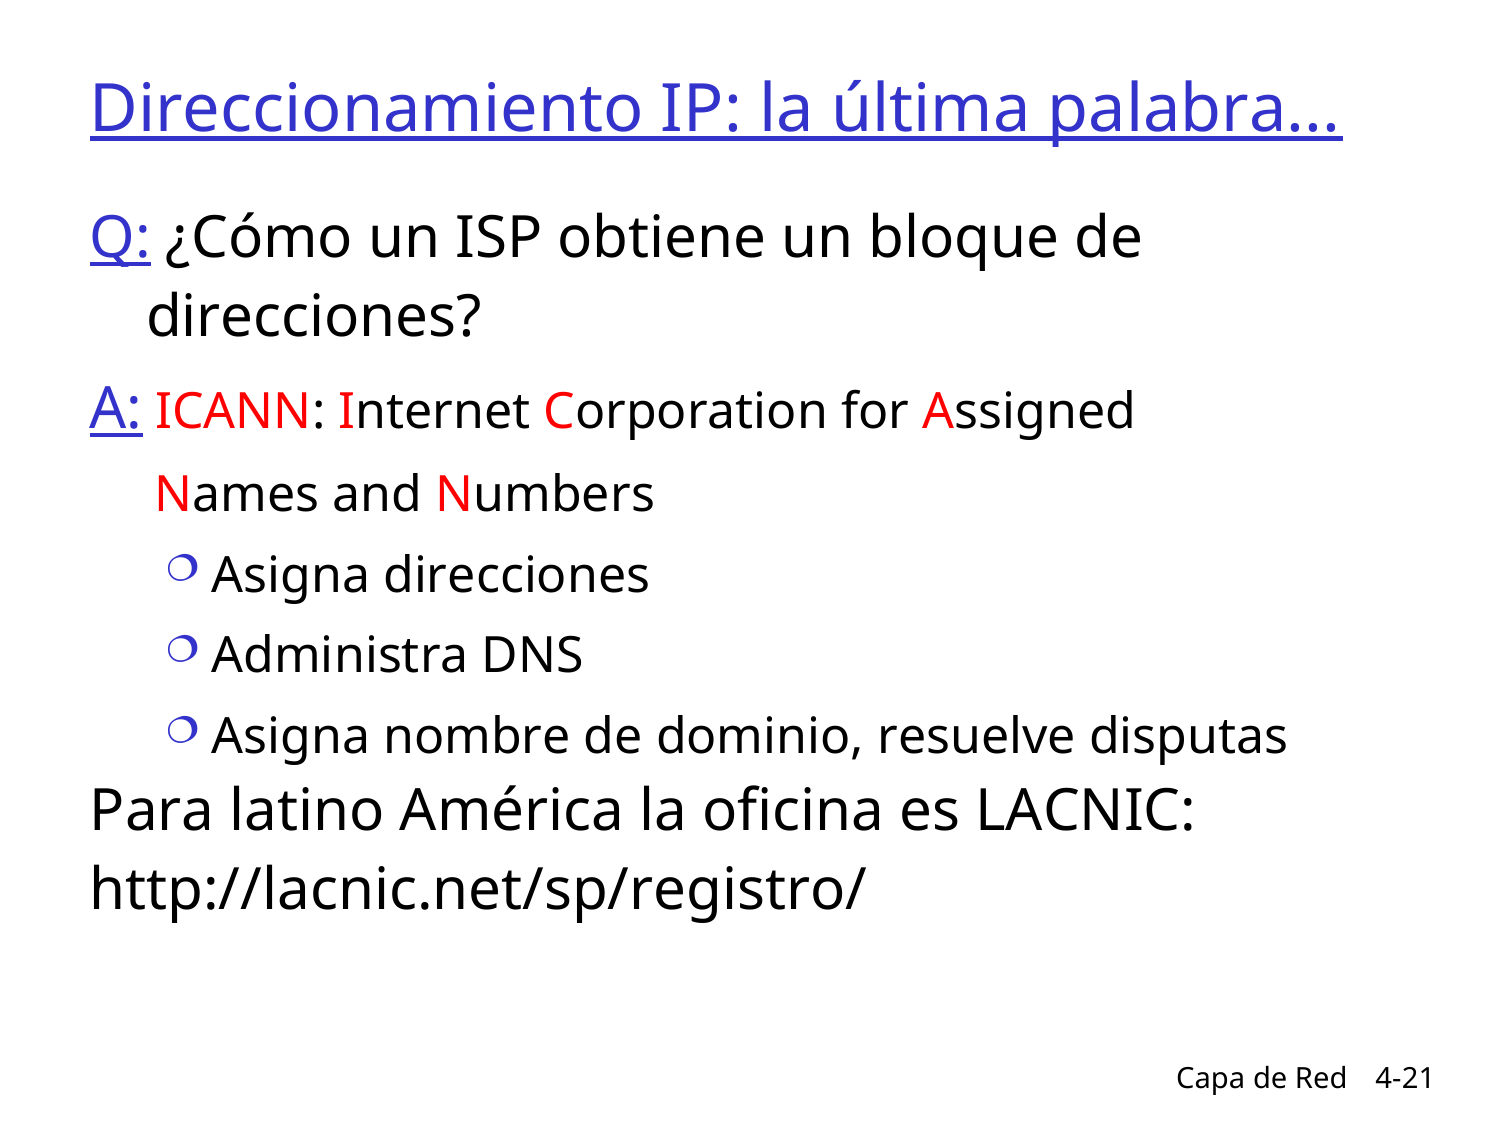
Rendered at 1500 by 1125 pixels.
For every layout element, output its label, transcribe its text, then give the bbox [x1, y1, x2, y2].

title Direccionamiento IP: la última palabra... [75, 15, 1463, 187]
list Q: ¿Cómo un ISP obtiene un bloque de direcciones? A: ICANN: Internet Corporation for Assigned Names and Numbers Asigna direcciones Administra DNS Asigna nombre de dominio, resuelve disputas Para latino América la oficina es LACNIC: http://lacnic.net/sp/registro/ [75, 187, 1463, 1044]
